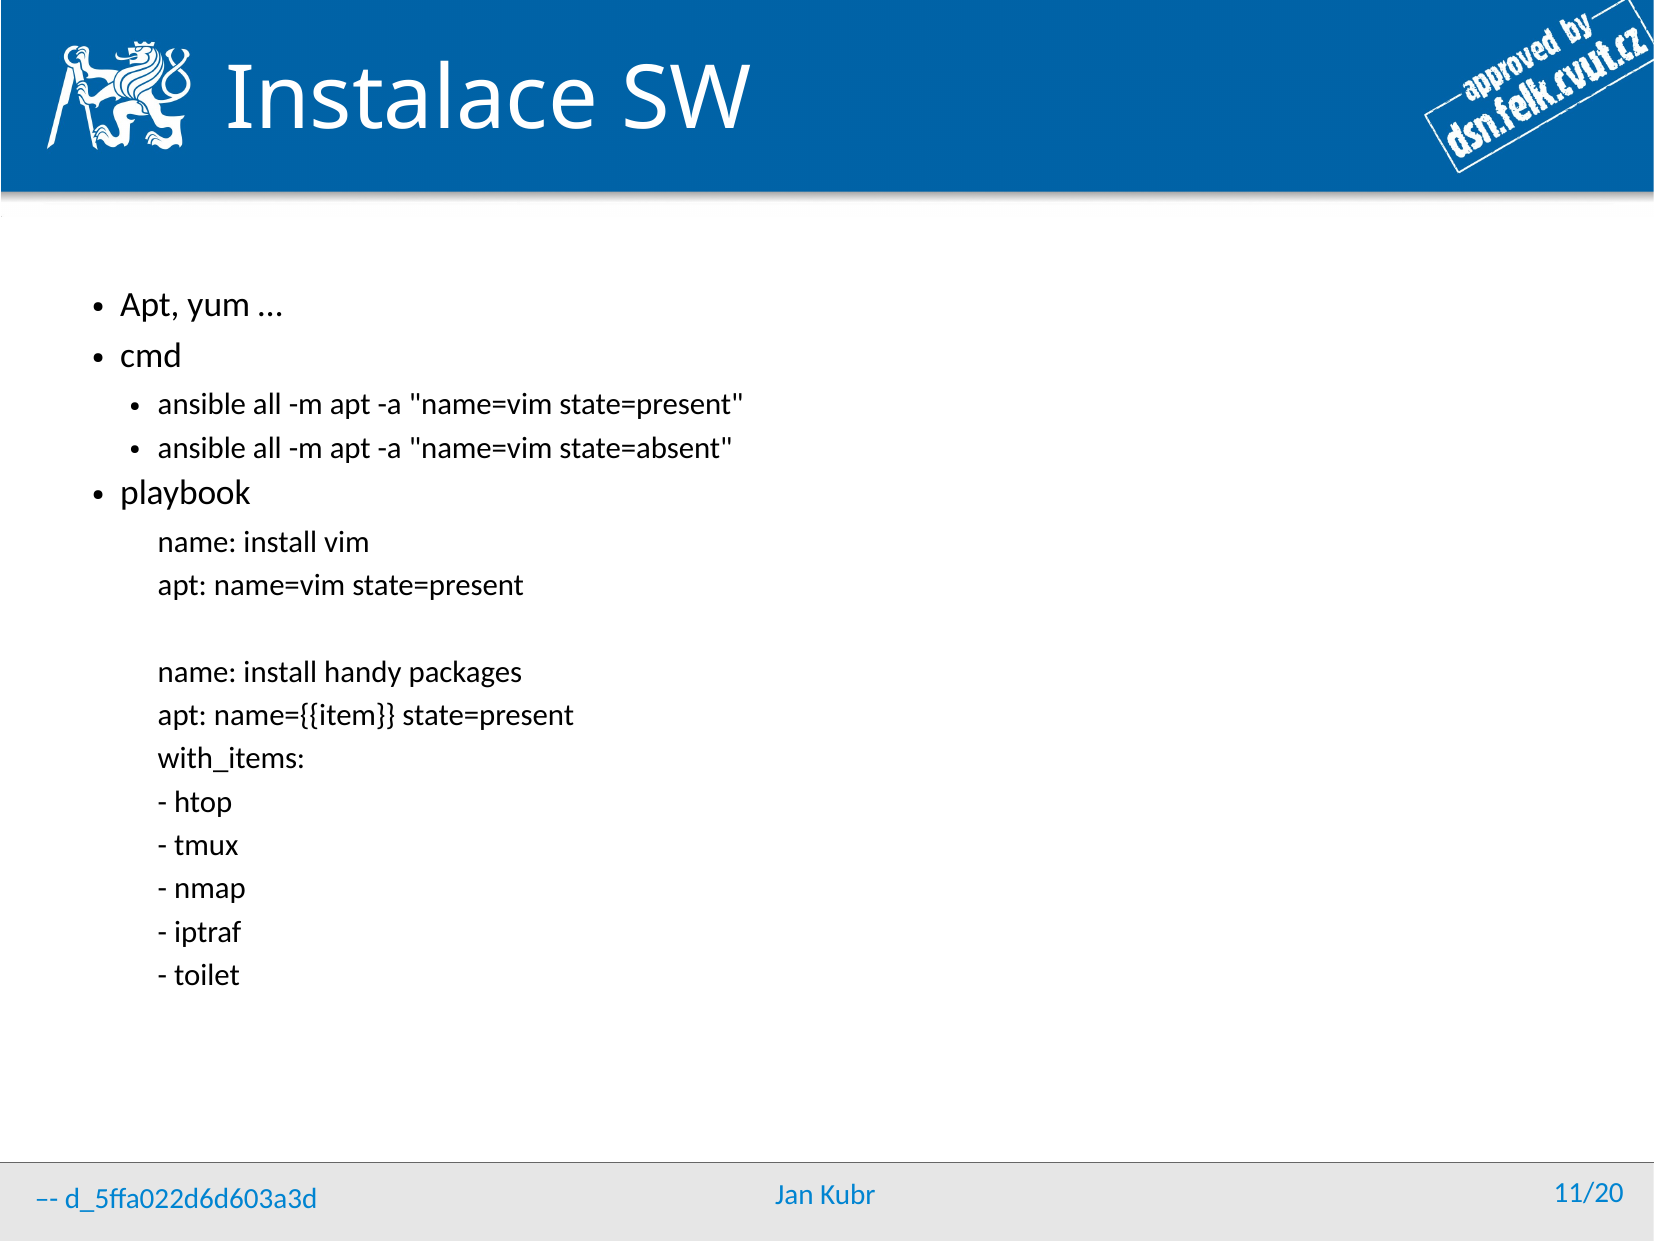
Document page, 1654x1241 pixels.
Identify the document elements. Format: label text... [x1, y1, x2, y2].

list Apt, yum … cmd ansible all -m apt -a "name=vim state=present" ansible all -m apt -a "name=vim state=absent" playbook name: install vim apt: name=vim state=present name: install handy packages apt: name={{item}} state=present with_items: - htop - tmux - nmap - iptraf - toilet [82, 290, 1571, 1010]
picture [1, 0, 1654, 217]
title Instalace SW [225, 0, 1426, 188]
